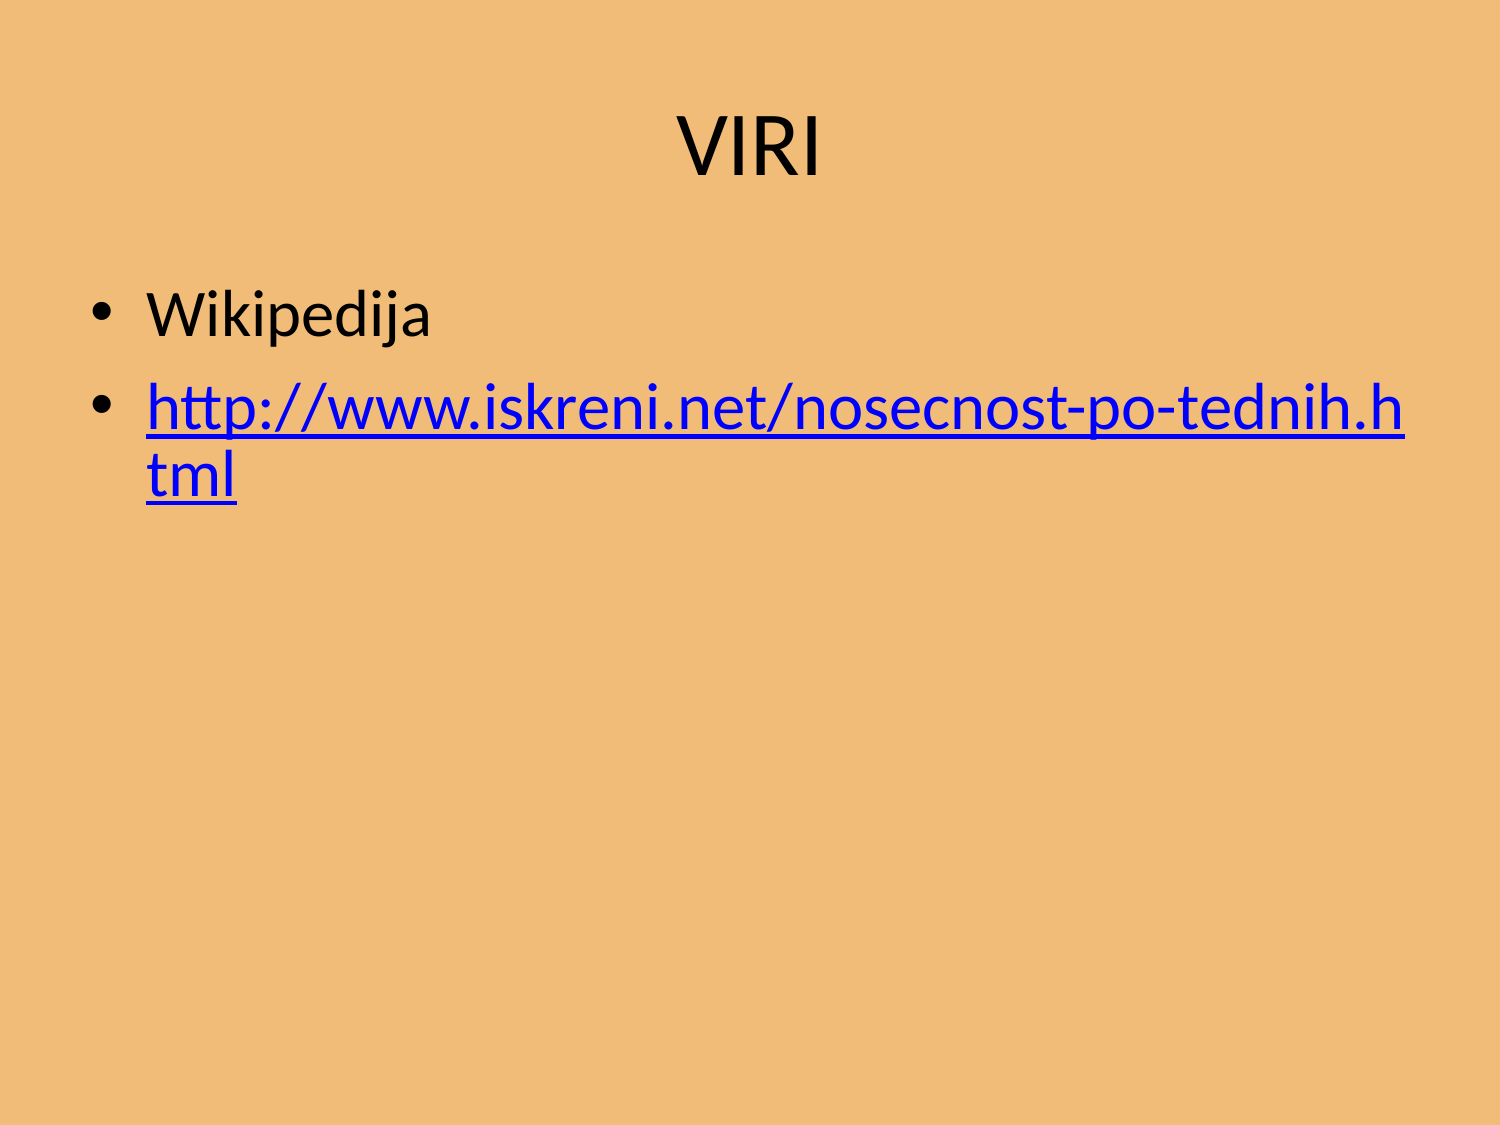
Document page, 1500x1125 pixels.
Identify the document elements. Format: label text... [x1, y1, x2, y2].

title VIRI [75, 45, 1425, 233]
list Wikipedija http://www.iskreni.net/nosecnost-po-tednih.html [75, 262, 1425, 1005]
